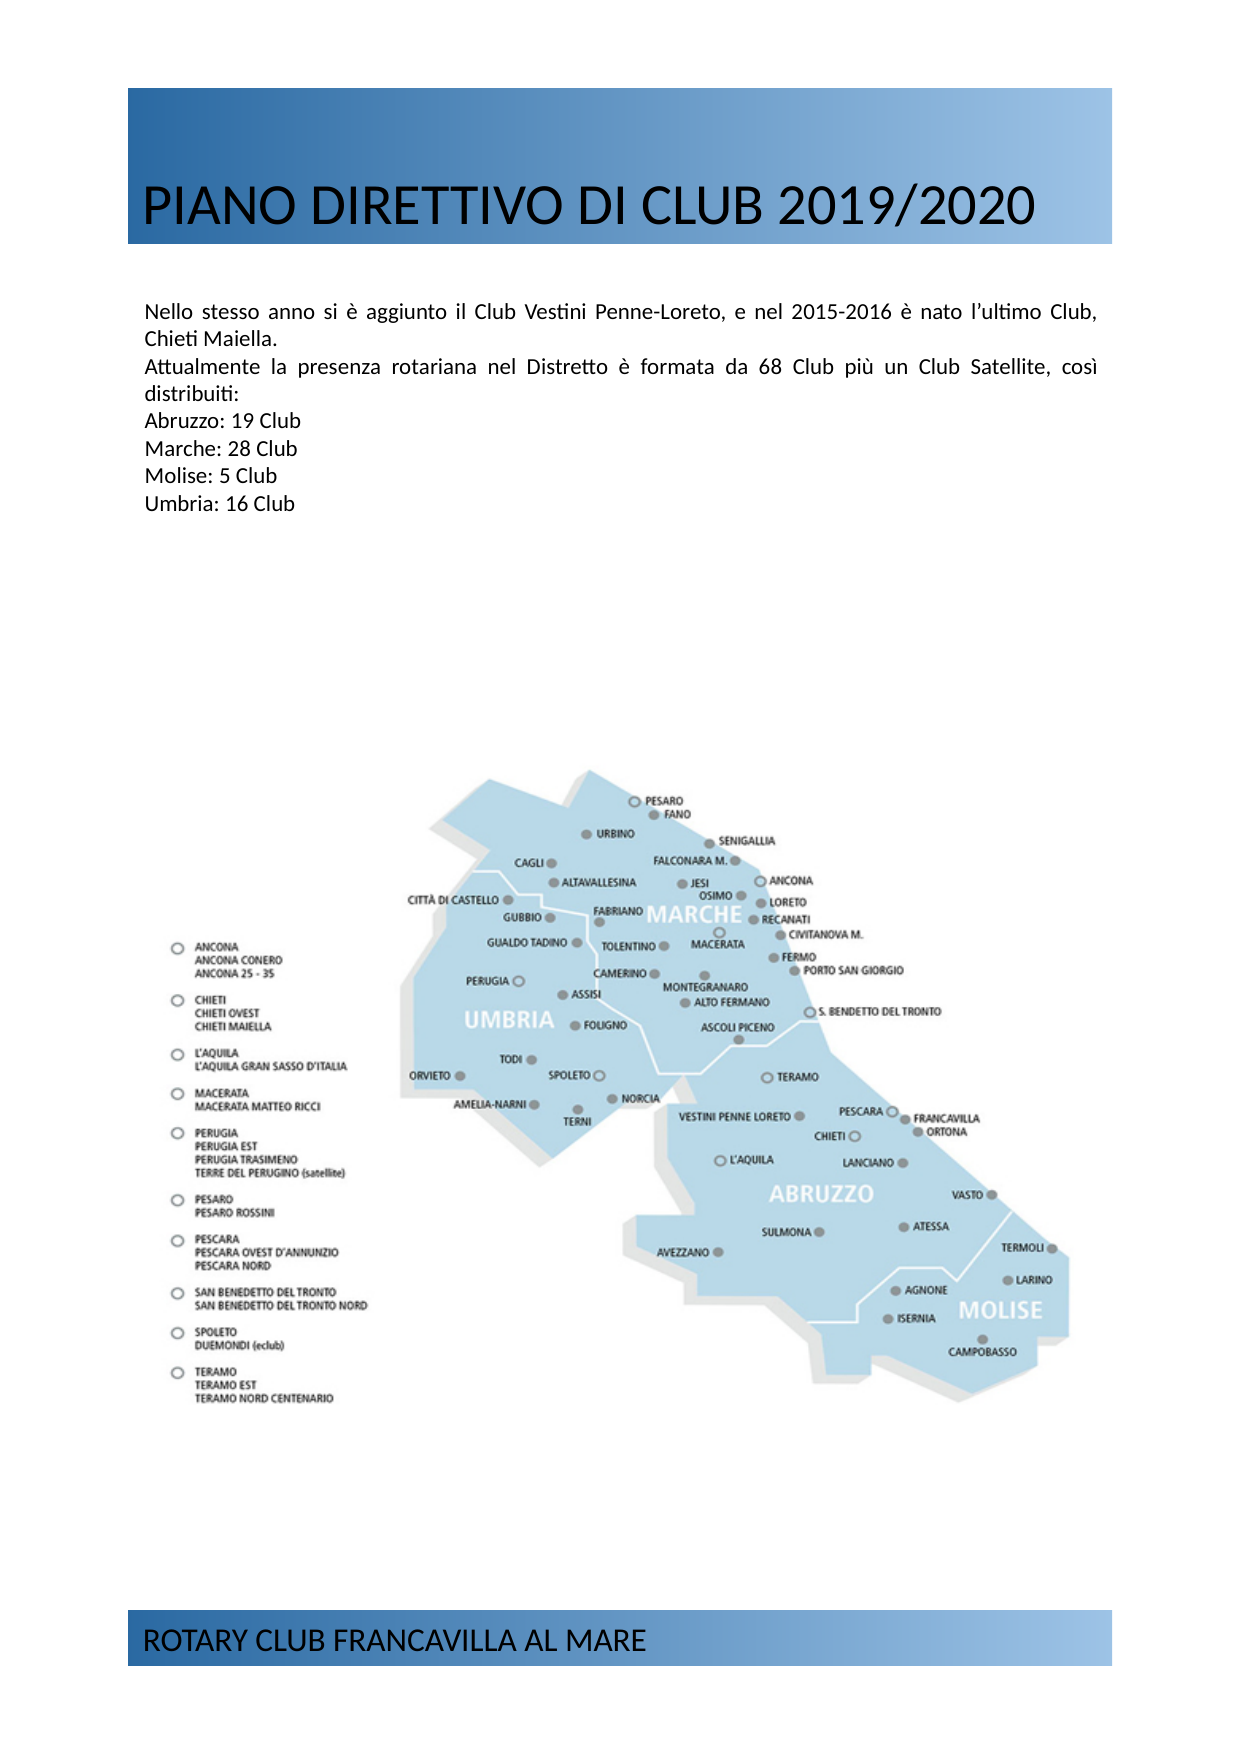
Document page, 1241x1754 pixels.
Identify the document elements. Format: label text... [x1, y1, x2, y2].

text_box ROTARY CLUB FRANCAVILLA AL MARE [128, 1610, 1113, 1666]
text_box PIANO DIRETTIVO DI CLUB 2019/2020 [128, 88, 1113, 244]
text_box Nello stesso anno si è aggiunto il Club Vestini Penne-Loreto, e nel 2015-2016 è nato l’ultimo Club, Chieti Maiella. Attualmente la presenza rotariana nel Distretto è formata da 68 Club più un Club Satellite, così distribuiti: Abruzzo: 19 Club Marche: 28 Club Molise: 5 Club Umbria: 16 Club [129, 253, 1114, 661]
picture [135, 730, 1120, 1445]
